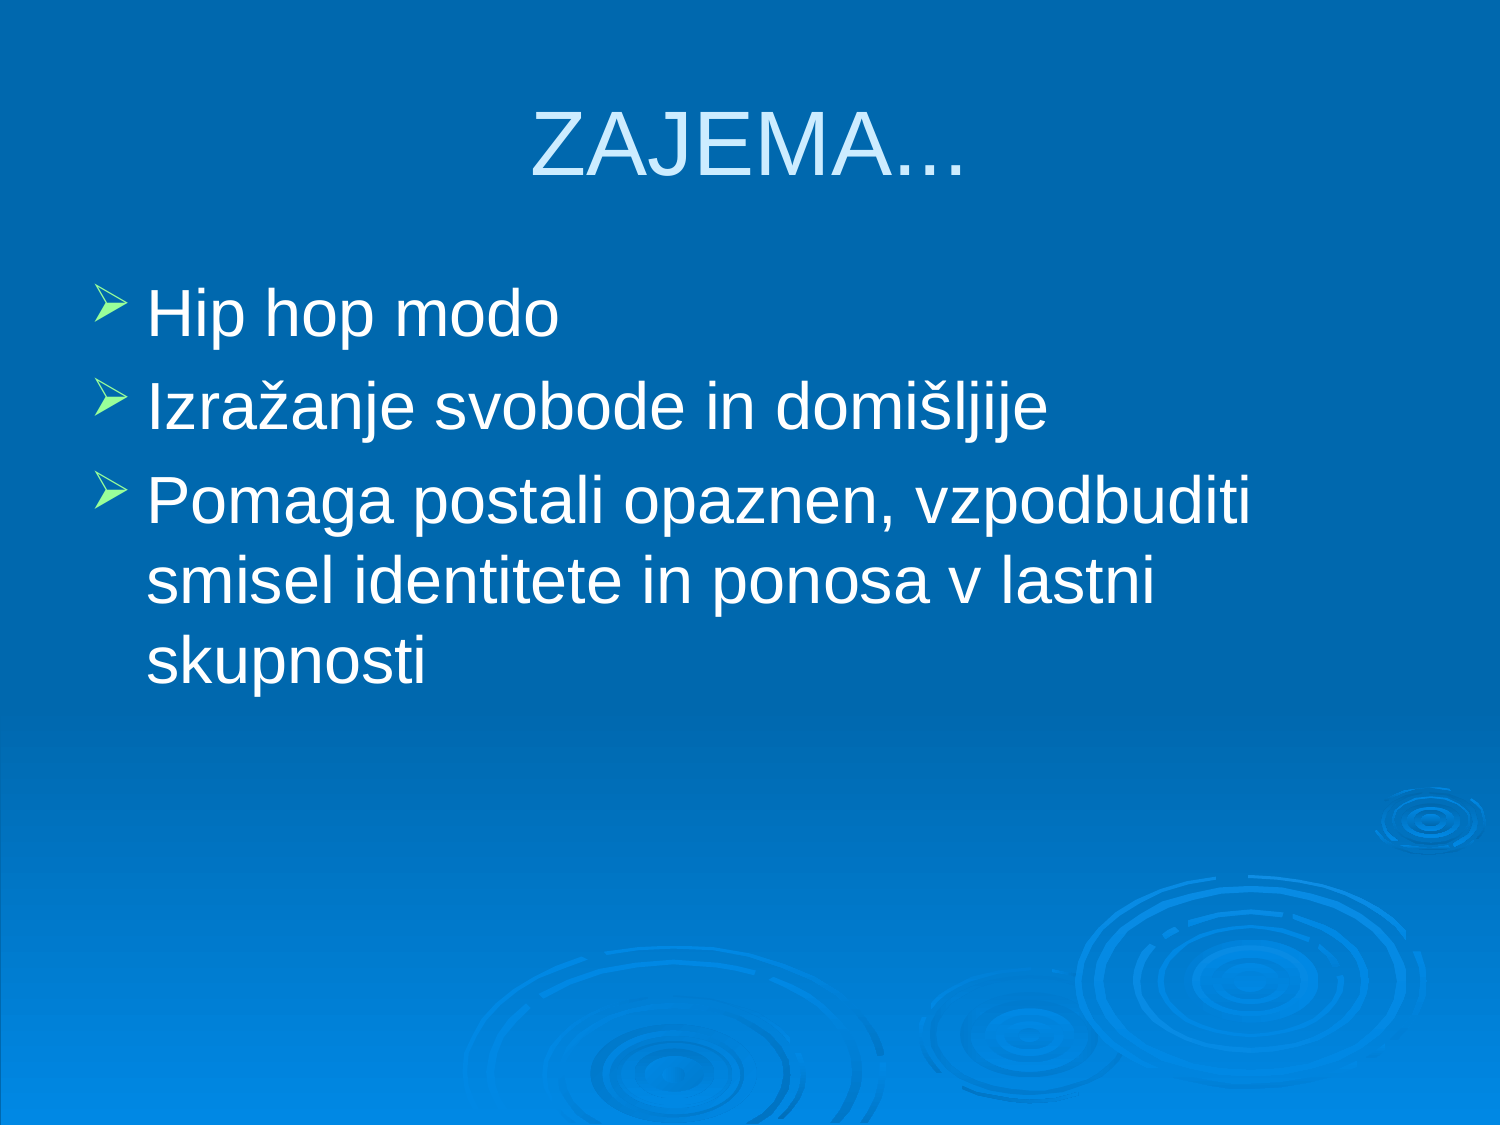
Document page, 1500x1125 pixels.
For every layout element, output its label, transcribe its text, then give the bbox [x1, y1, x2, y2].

list Hip hop modo Izražanje svobode in domišljije Pomaga postali opaznen, vzpodbuditi smisel identitete in ponosa v lastni skupnosti [75, 262, 1425, 1005]
title ZAJEMA... [75, 45, 1425, 233]
